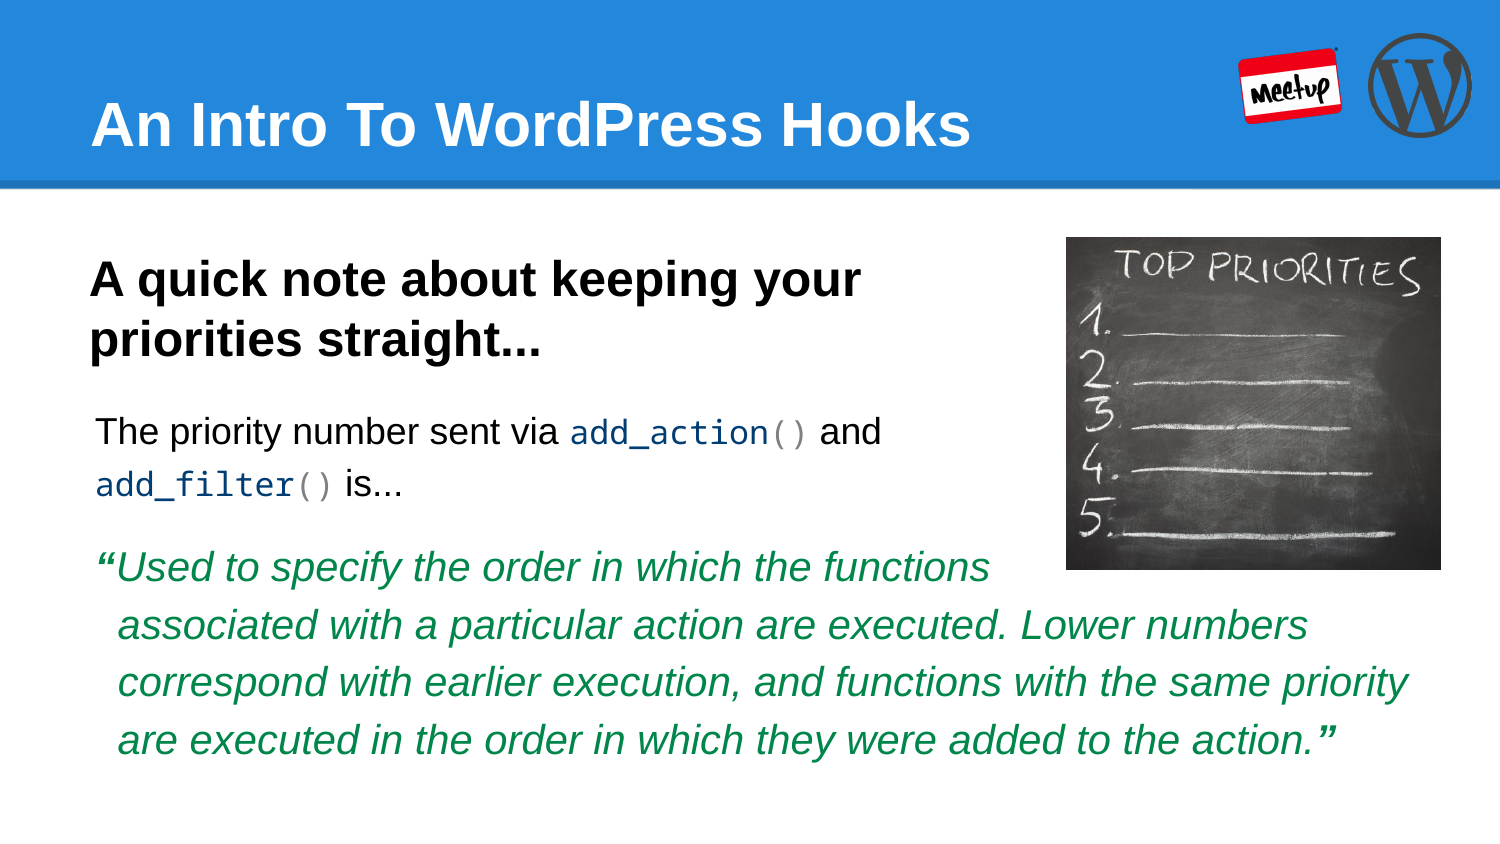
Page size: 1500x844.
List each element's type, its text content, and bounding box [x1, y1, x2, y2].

picture [1238, 47, 1342, 124]
picture [1368, 33, 1472, 138]
picture [1066, 237, 1441, 571]
title An Intro To WordPress Hooks [75, 33, 1425, 175]
text_box A quick note about keeping your priorities straight... [73, 231, 901, 422]
text_box The priority number sent via add_action() and add_filter() is... “Used to specify the order in which the functions associated with a particular action are executed. Lower numbers correspond with earlier execution, and functions with the same priority are executed in the order in which they were added to the action.” [79, 385, 1425, 576]
